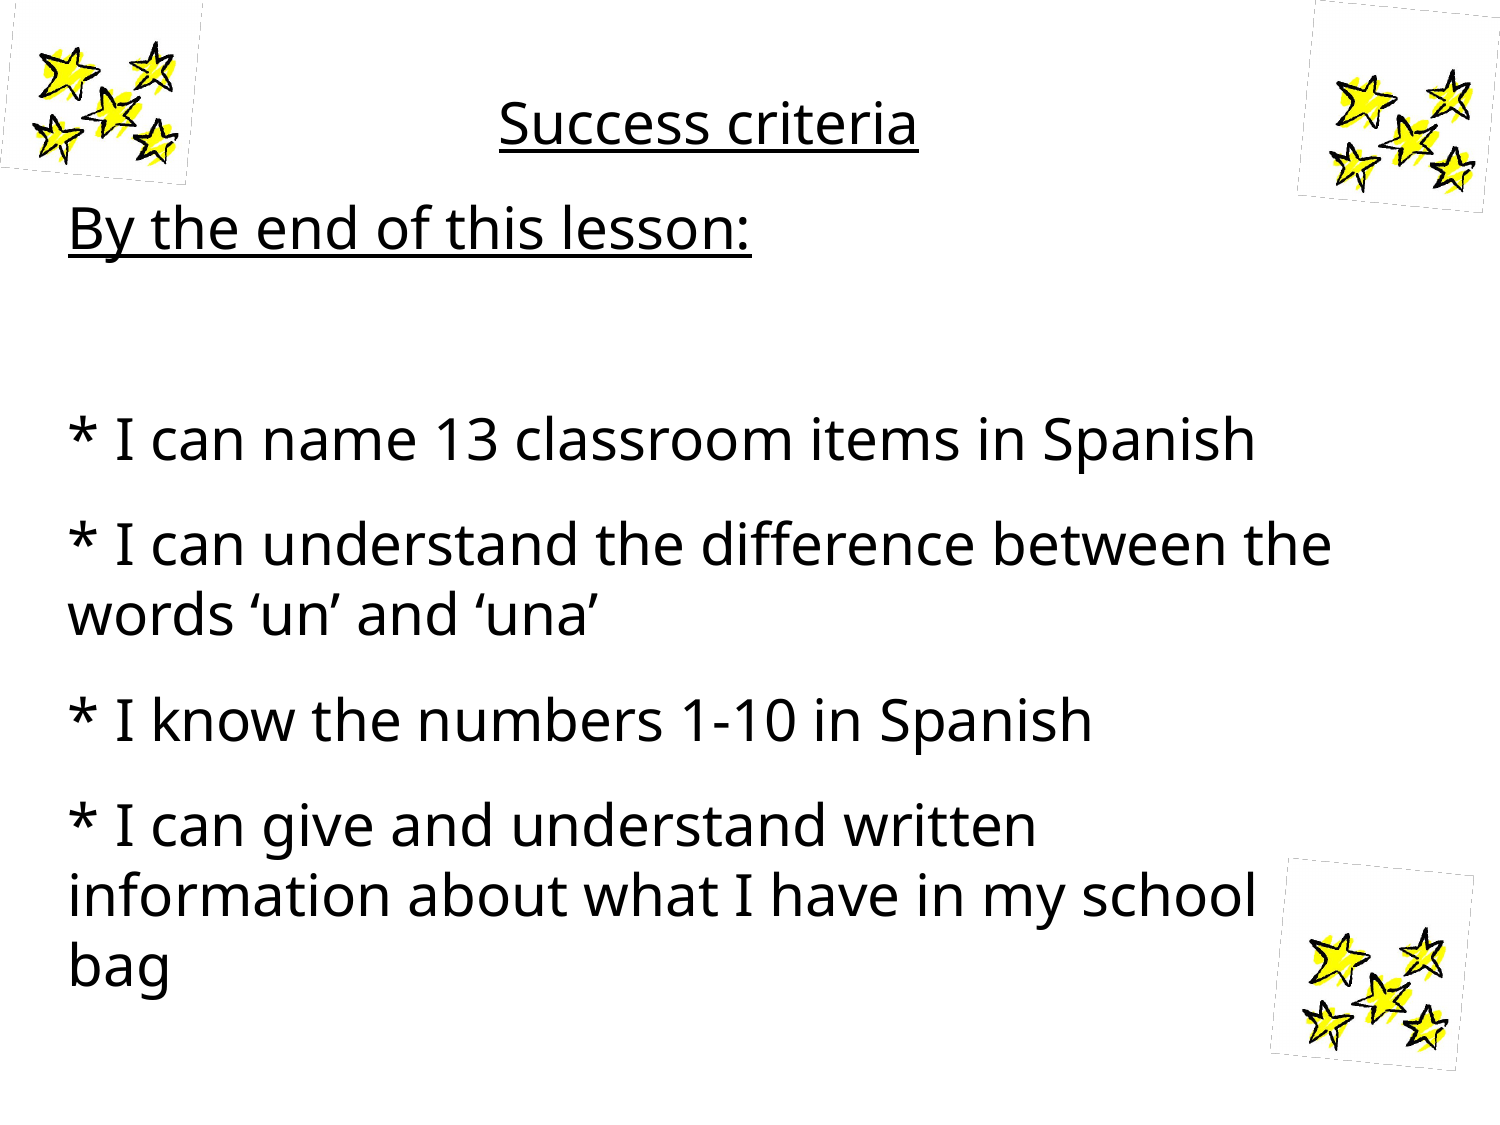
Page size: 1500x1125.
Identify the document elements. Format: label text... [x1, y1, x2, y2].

picture [0, 0, 204, 185]
picture [1270, 858, 1474, 1071]
text_box Success criteria By the end of this lesson: * I can name 13 classroom items in Spanish * I can understand the difference between the words ‘un’ and ‘una’ * I know the numbers 1-10 in Spanish * I can give and understand written information about what I have in my school bag [53, 78, 1365, 1006]
picture [1297, 0, 1500, 213]
